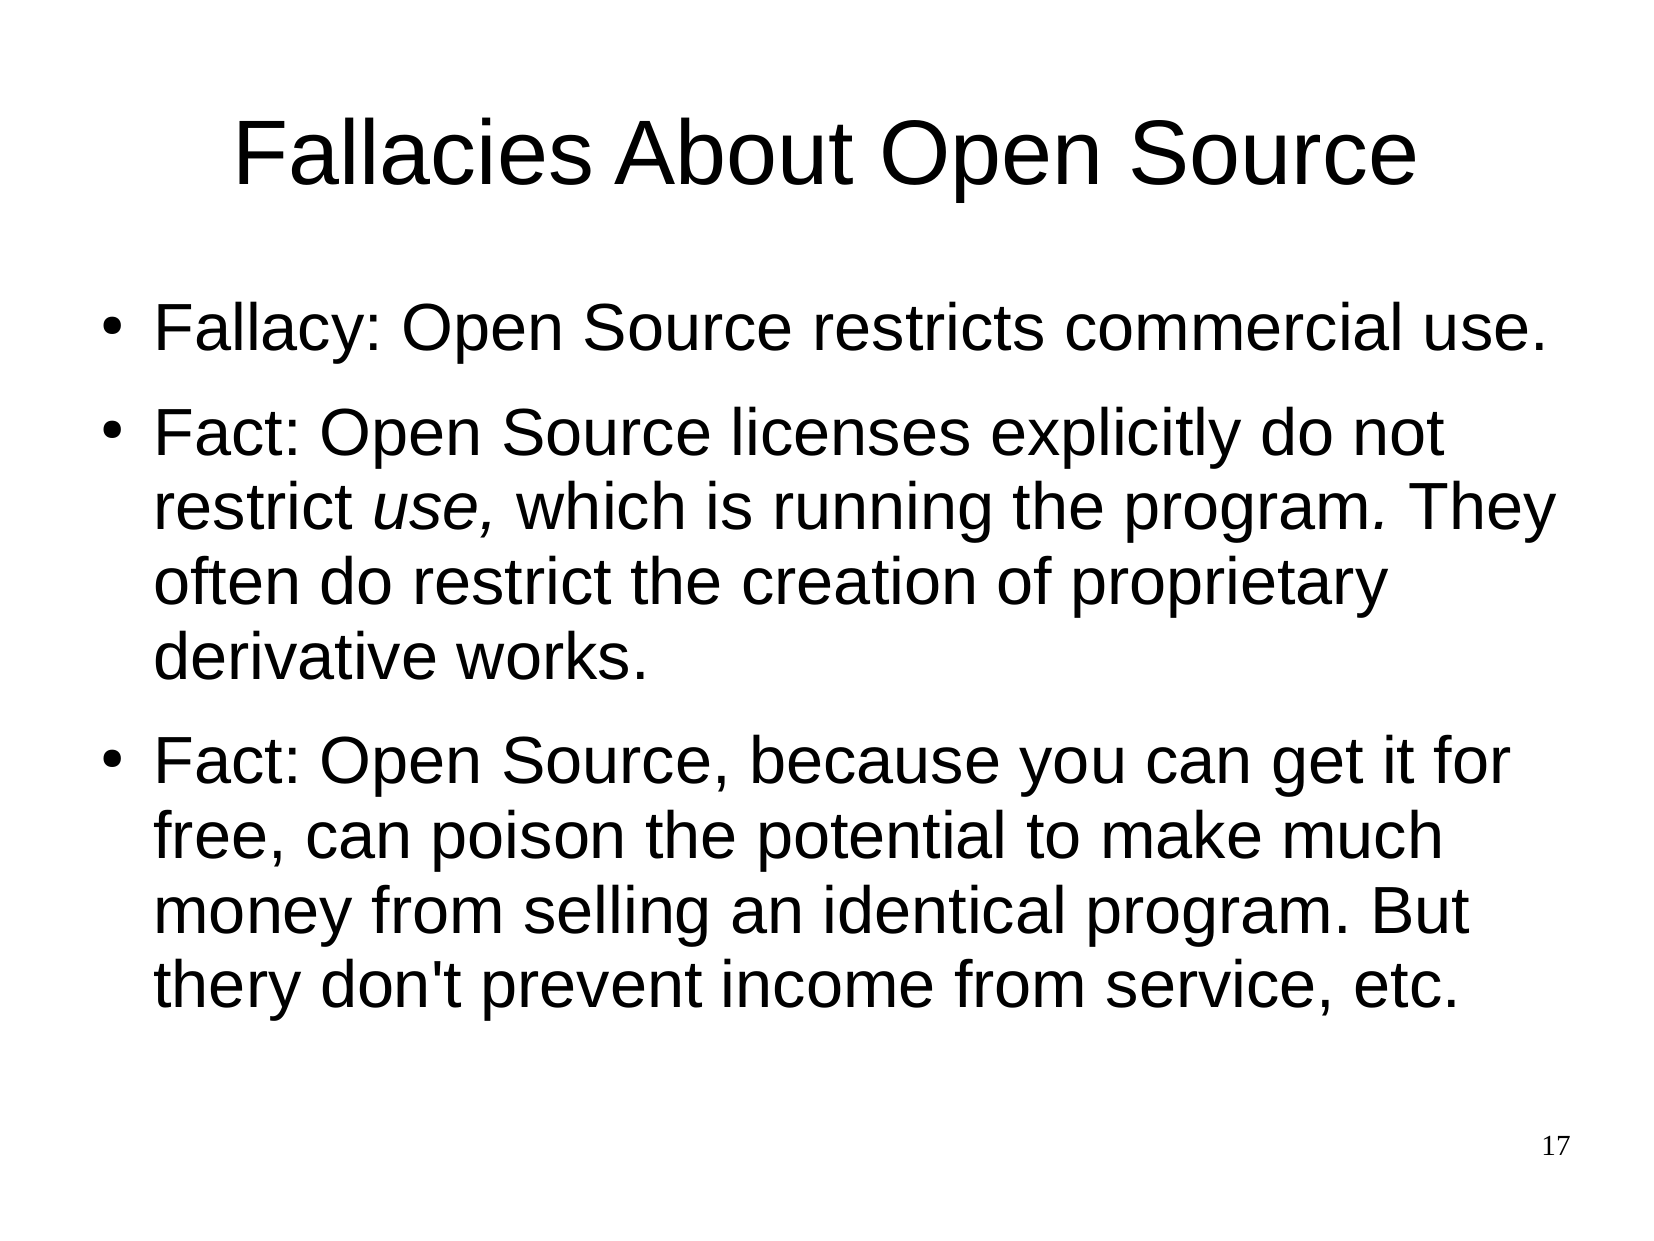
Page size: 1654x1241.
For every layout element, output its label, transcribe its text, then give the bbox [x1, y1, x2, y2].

list Fallacy: Open Source restricts commercial use. Fact: Open Source licenses explicitly do not restrict use, which is running the program. They often do restrict the creation of proprietary derivative works. Fact: Open Source, because you can get it for free, can poison the potential to make much money from selling an identical program. But thery don't prevent income from service, etc. [82, 290, 1571, 1094]
title Fallacies About Open Source [82, 56, 1571, 250]
